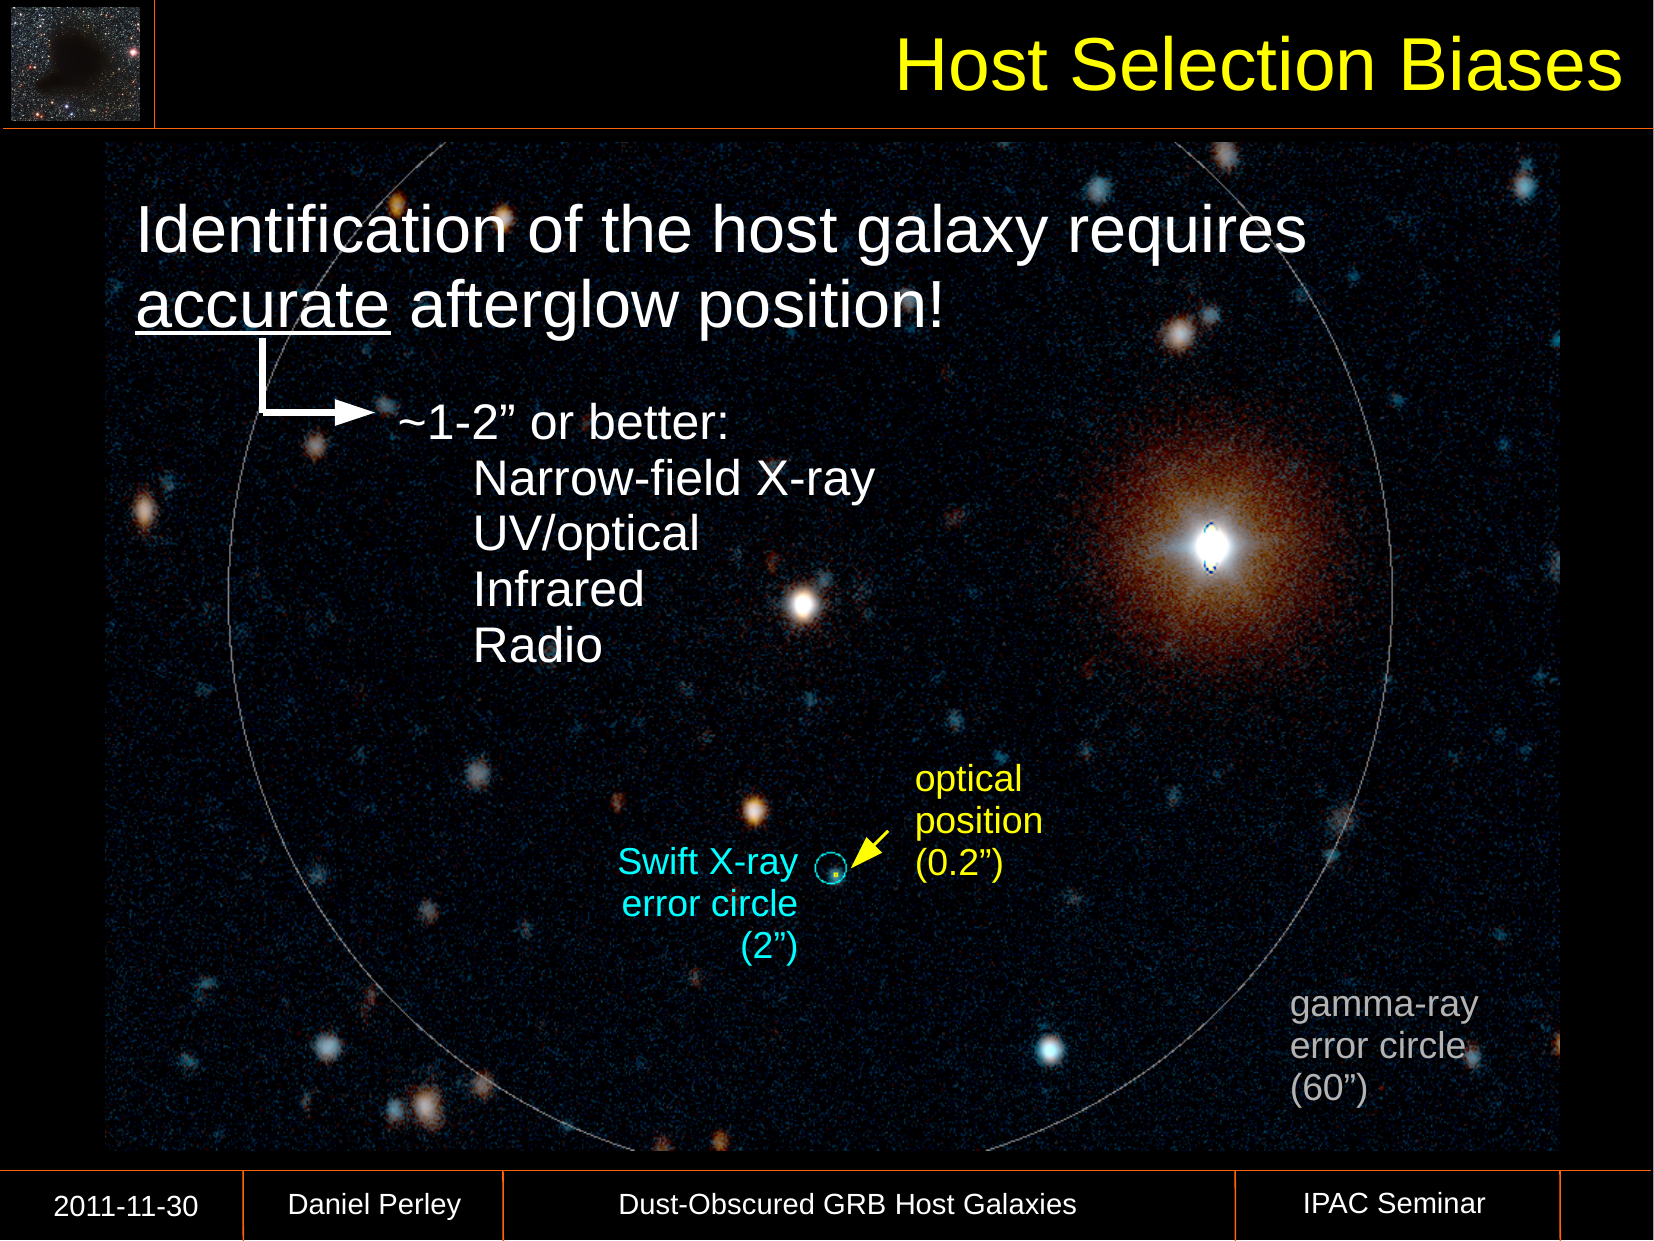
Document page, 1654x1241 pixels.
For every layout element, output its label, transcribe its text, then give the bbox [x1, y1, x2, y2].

text_box ~1-2” or better: Narrow-field X-ray UV/optical Infrared Radio [382, 386, 1583, 681]
picture [11, 7, 140, 121]
picture [105, 142, 1560, 1151]
text_box optical position (0.2”) [900, 750, 1126, 891]
text_box Identification of the host galaxy requires accurate afterglow position! [120, 184, 1546, 582]
text_box gamma-ray error circle (60”) [1275, 975, 1501, 1116]
text_box Swift X-ray error circle (2”) [588, 832, 814, 974]
title Host Selection Biases [594, 21, 1624, 108]
